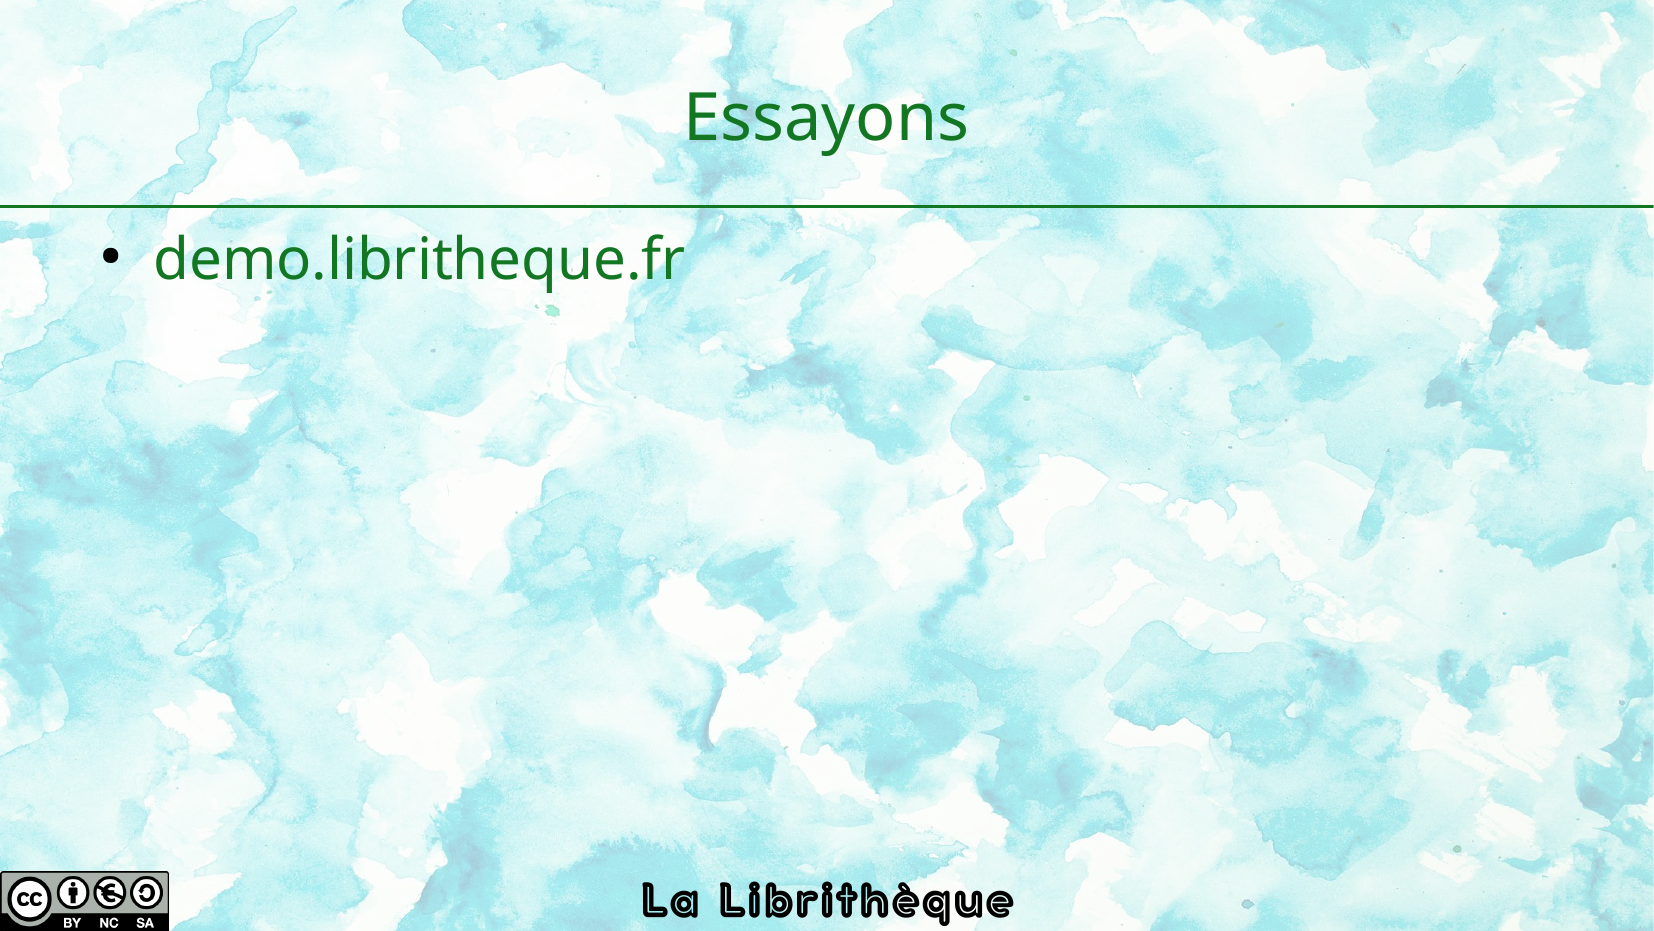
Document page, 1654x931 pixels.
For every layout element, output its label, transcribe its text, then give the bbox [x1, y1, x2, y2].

title Essayons [82, 37, 1571, 193]
picture [628, 827, 1026, 931]
picture [0, 871, 169, 931]
list demo.libritheque.fr [82, 217, 1571, 827]
